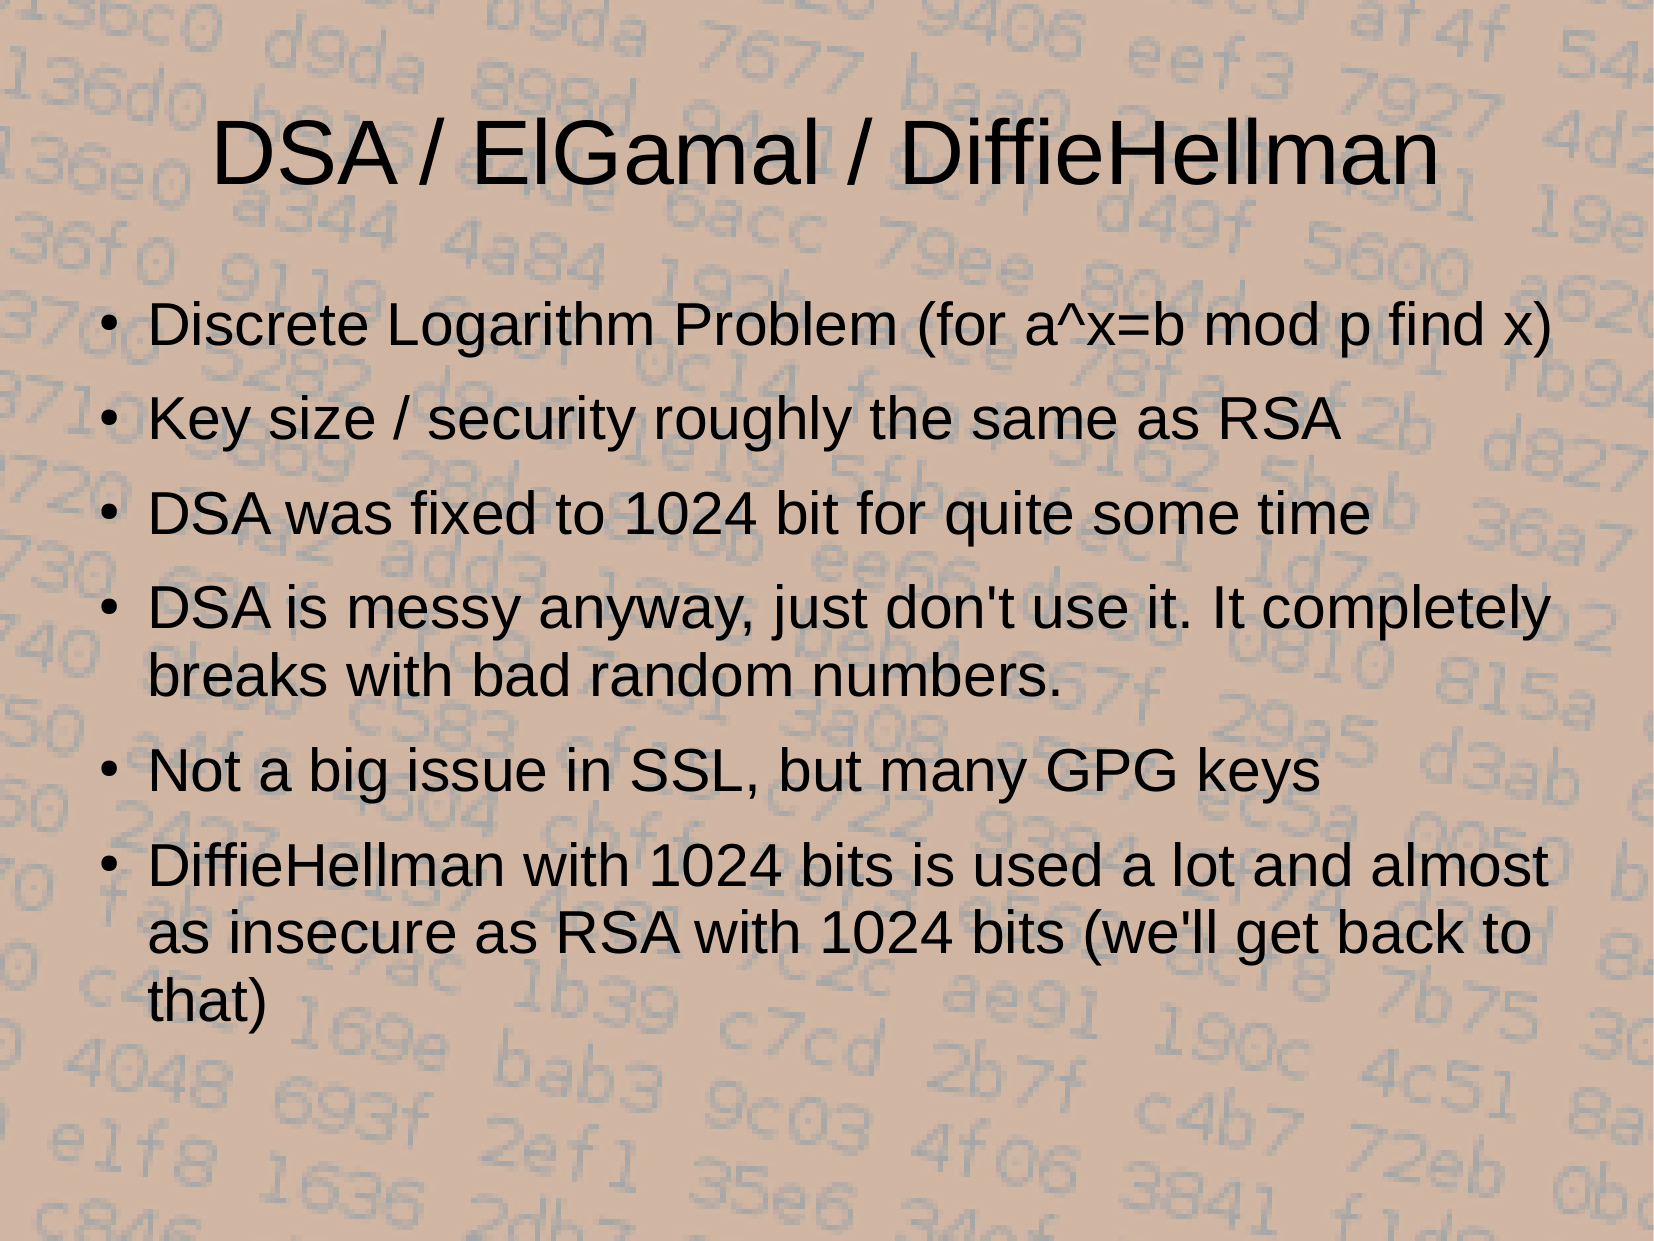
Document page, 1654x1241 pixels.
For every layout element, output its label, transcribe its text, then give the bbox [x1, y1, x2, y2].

picture [0, 0, 1654, 1241]
title DSA / ElGamal / DiffieHellman [82, 49, 1571, 257]
list Discrete Logarithm Problem (for a^x=b mod p find x) Key size / security roughly the same as RSA DSA was fixed to 1024 bit for quite some time DSA is messy anyway, just don't use it. It completely breaks with bad random numbers. Not a big issue in SSL, but many GPG keys DiffieHellman with 1024 bits is used a lot and almost as insecure as RSA with 1024 bits (we'll get back to that) [82, 290, 1571, 1087]
